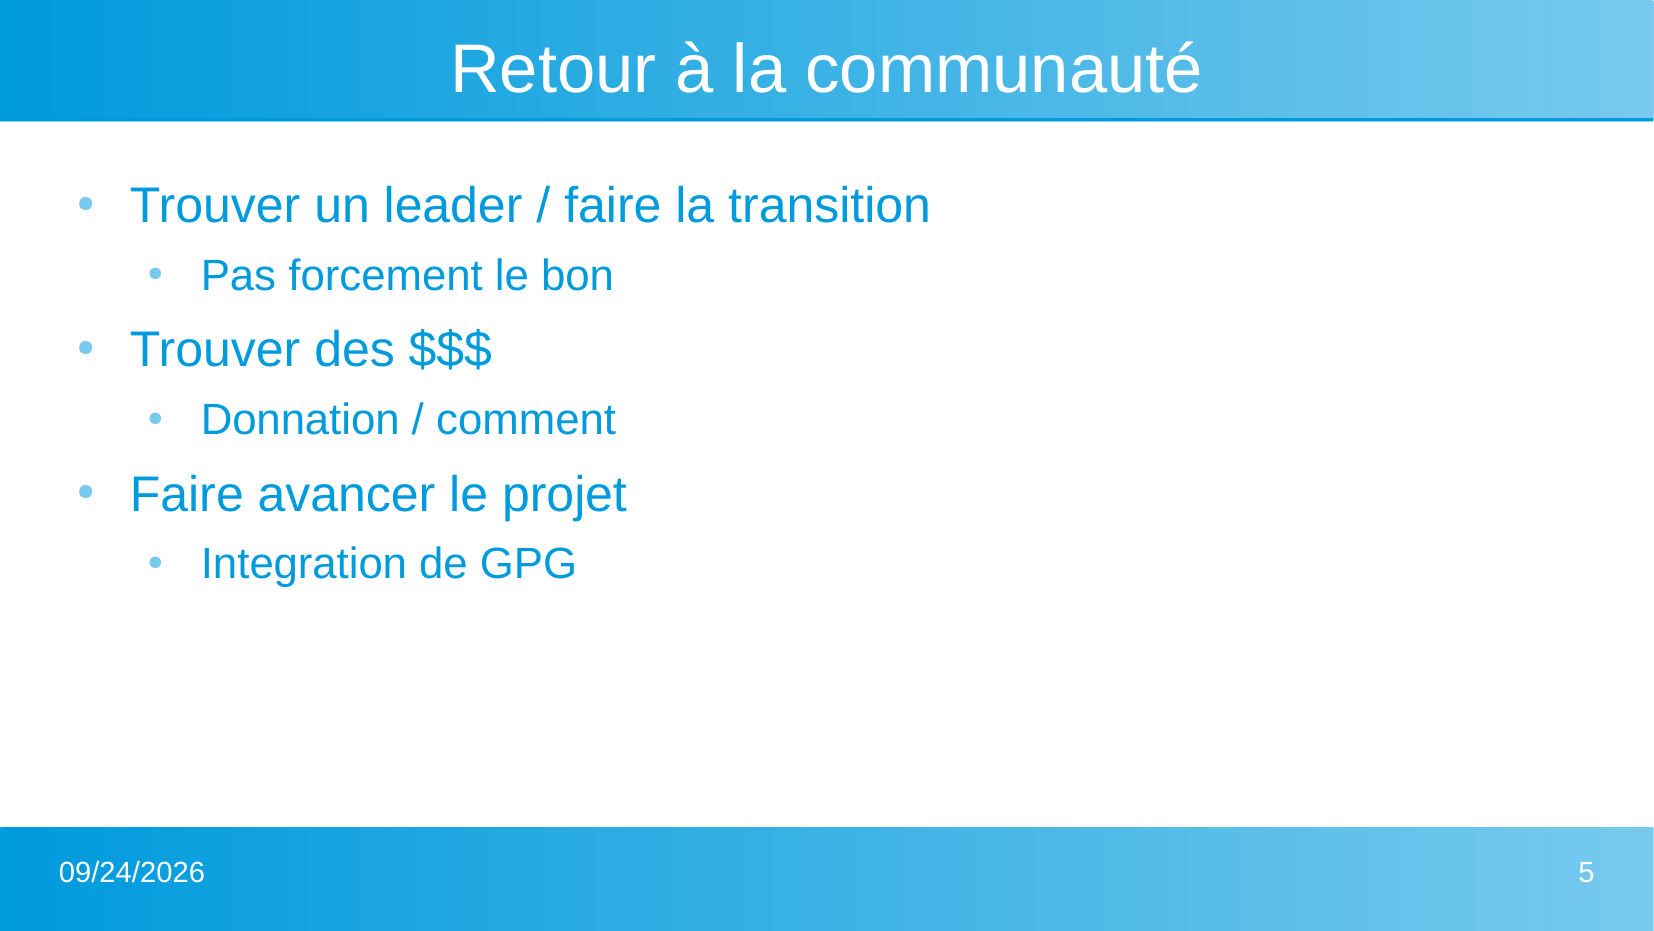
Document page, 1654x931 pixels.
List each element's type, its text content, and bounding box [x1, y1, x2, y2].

title Retour à la communauté [59, 29, 1595, 108]
list Trouver un leader / faire la transition Pas forcement le bon Trouver des $$$ Donnation / comment Faire avancer le projet Integration de GPG [59, 177, 1595, 768]
